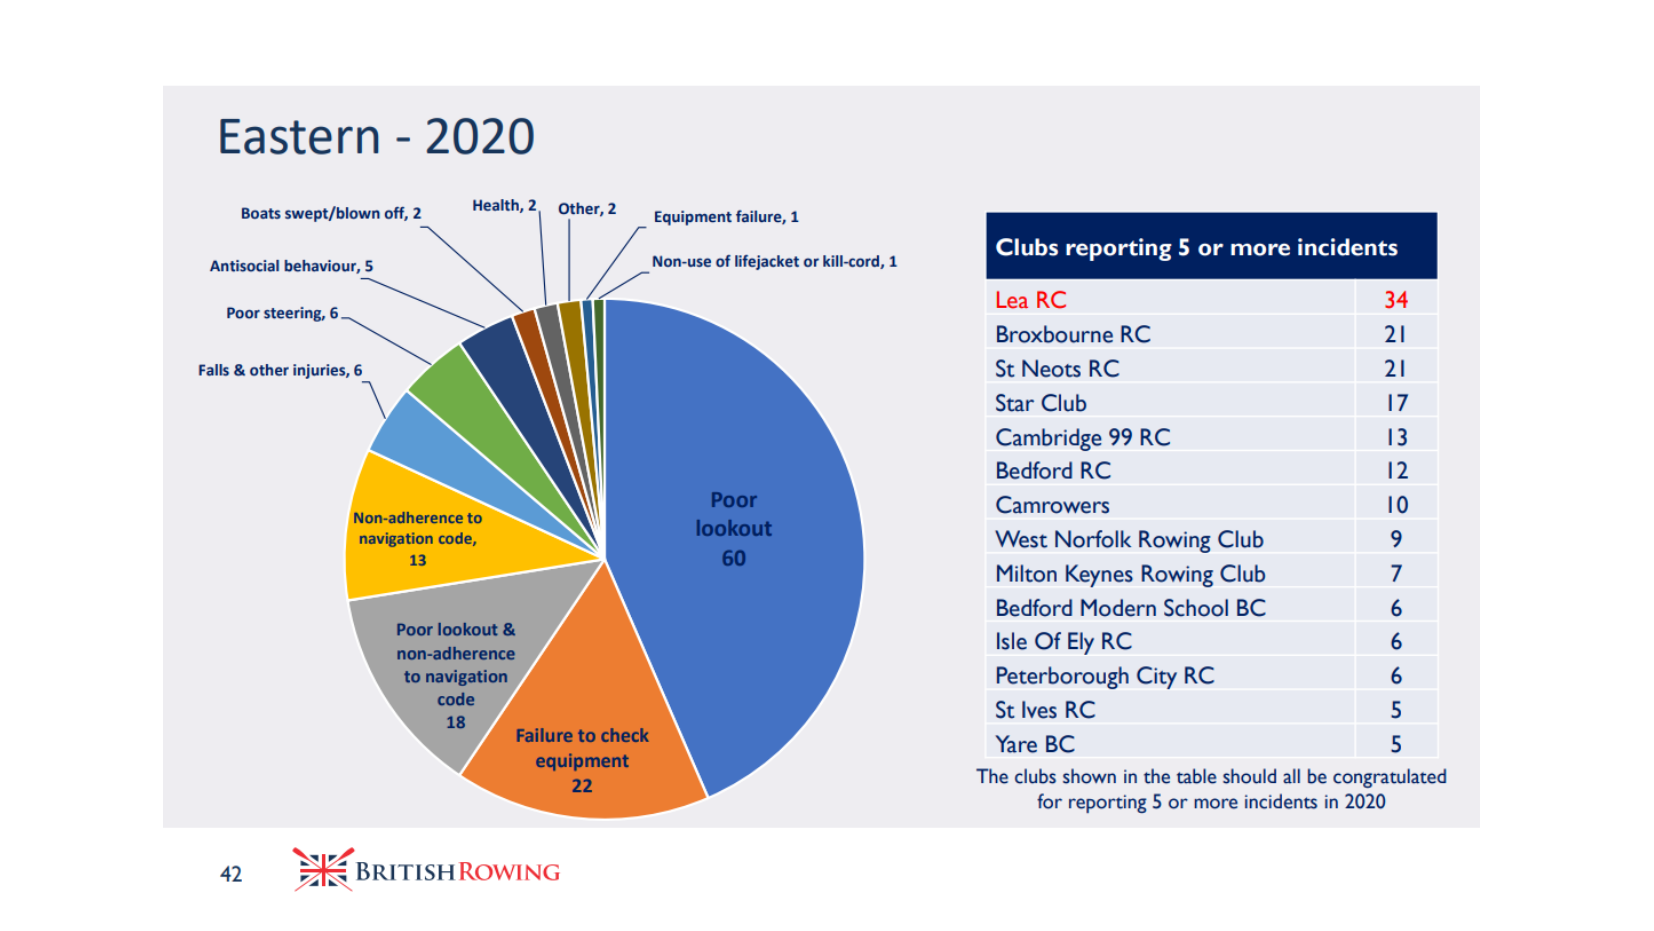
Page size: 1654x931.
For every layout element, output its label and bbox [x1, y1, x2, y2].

picture [163, 8, 1480, 916]
